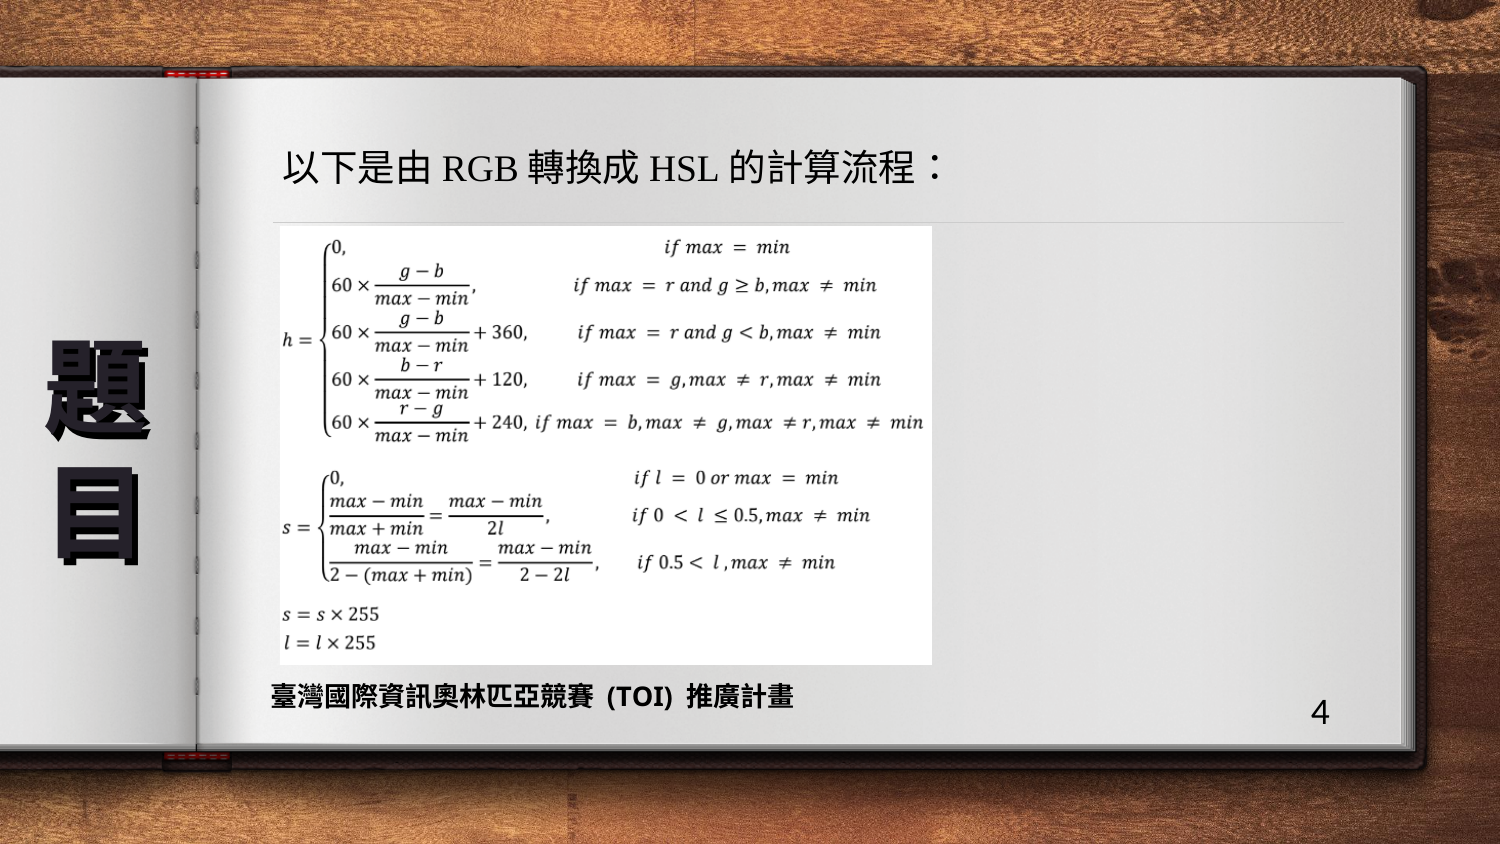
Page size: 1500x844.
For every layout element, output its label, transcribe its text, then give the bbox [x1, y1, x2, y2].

text_box 4 [1295, 672, 1386, 737]
title 題 目 [28, 306, 210, 552]
picture [279, 226, 932, 665]
text_box 以下是由RGB轉換成HSL的計算流程： [267, 136, 1028, 197]
